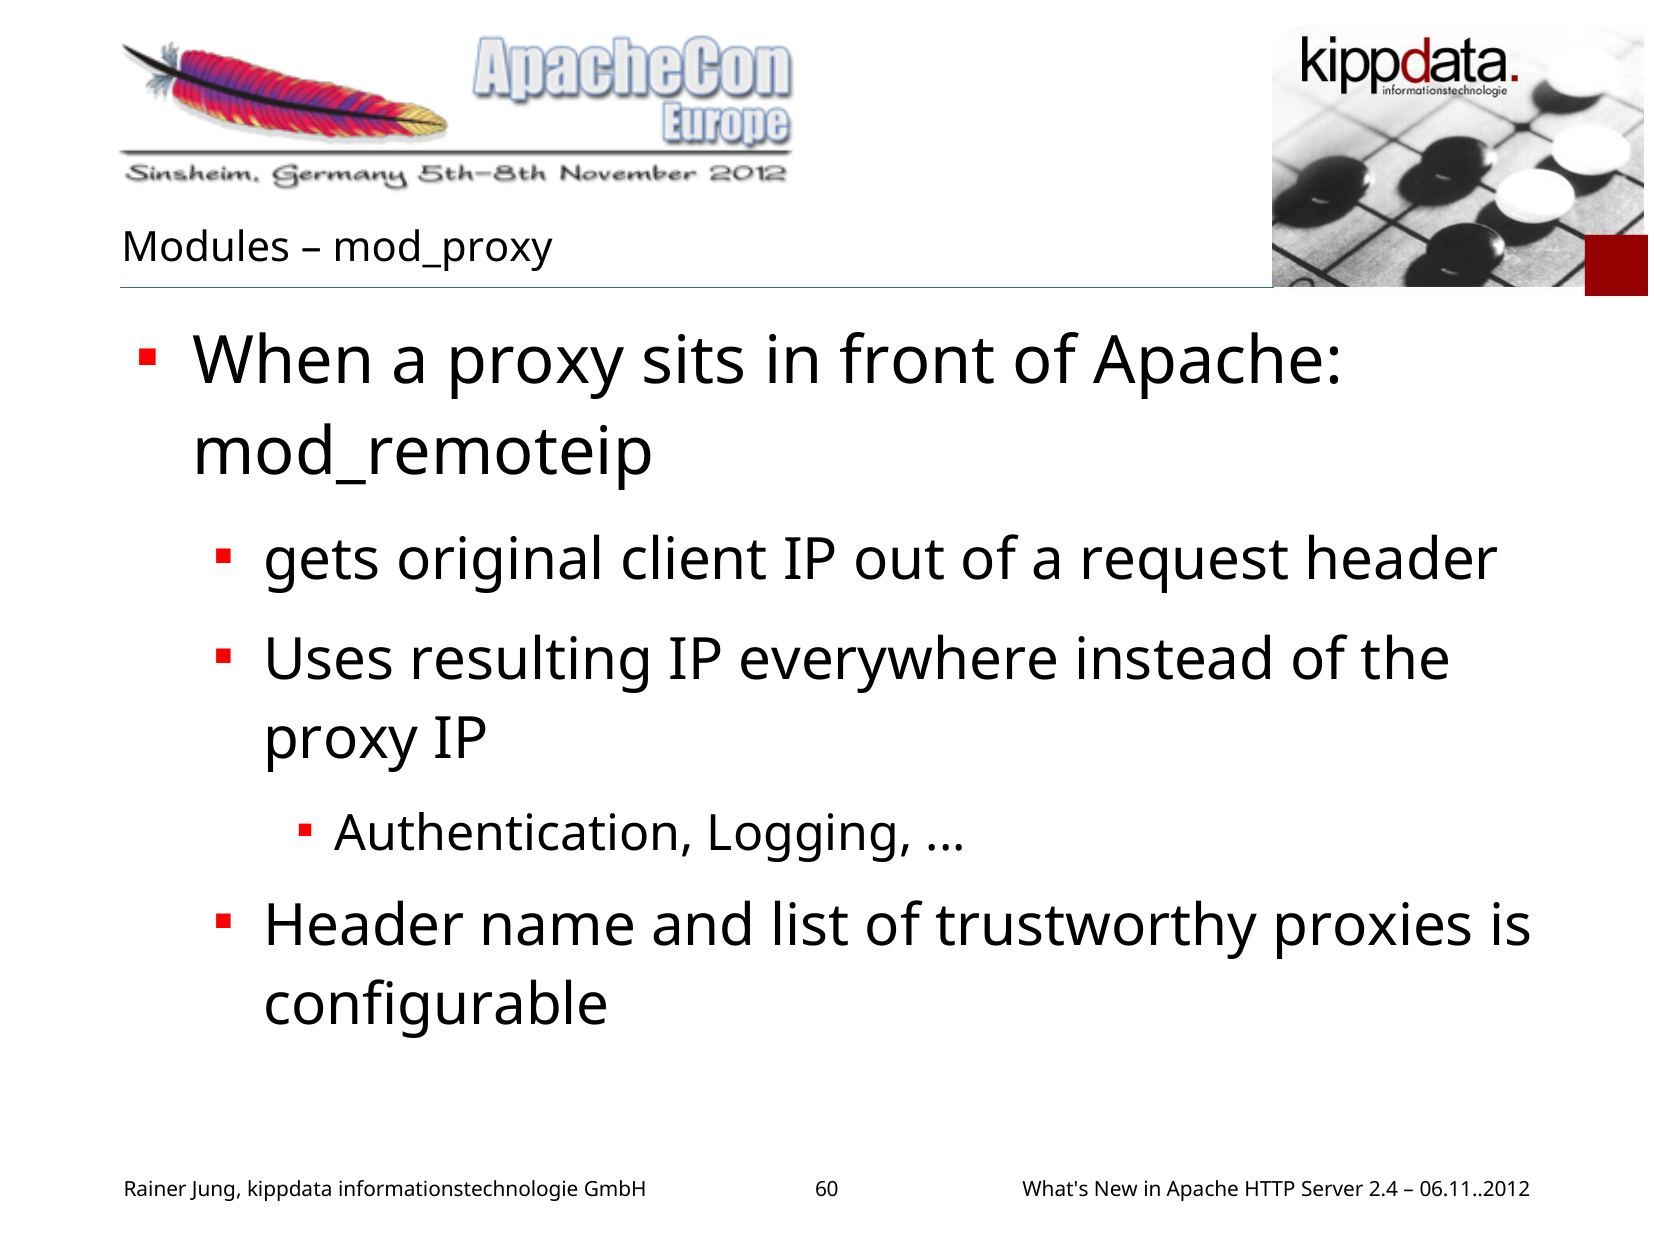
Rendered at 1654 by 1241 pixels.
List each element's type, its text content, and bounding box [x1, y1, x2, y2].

picture [1272, 5, 1648, 302]
title Modules – mod_proxy [121, 204, 1242, 286]
picture [113, 32, 797, 195]
list When a proxy sits in front of Apache: mod_remoteip gets original client IP out of a request header Uses resulting IP everywhere instead of the proxy IP Authentication, Logging, ... Header name and list of trustworthy proxies is configurable [121, 312, 1534, 1150]
